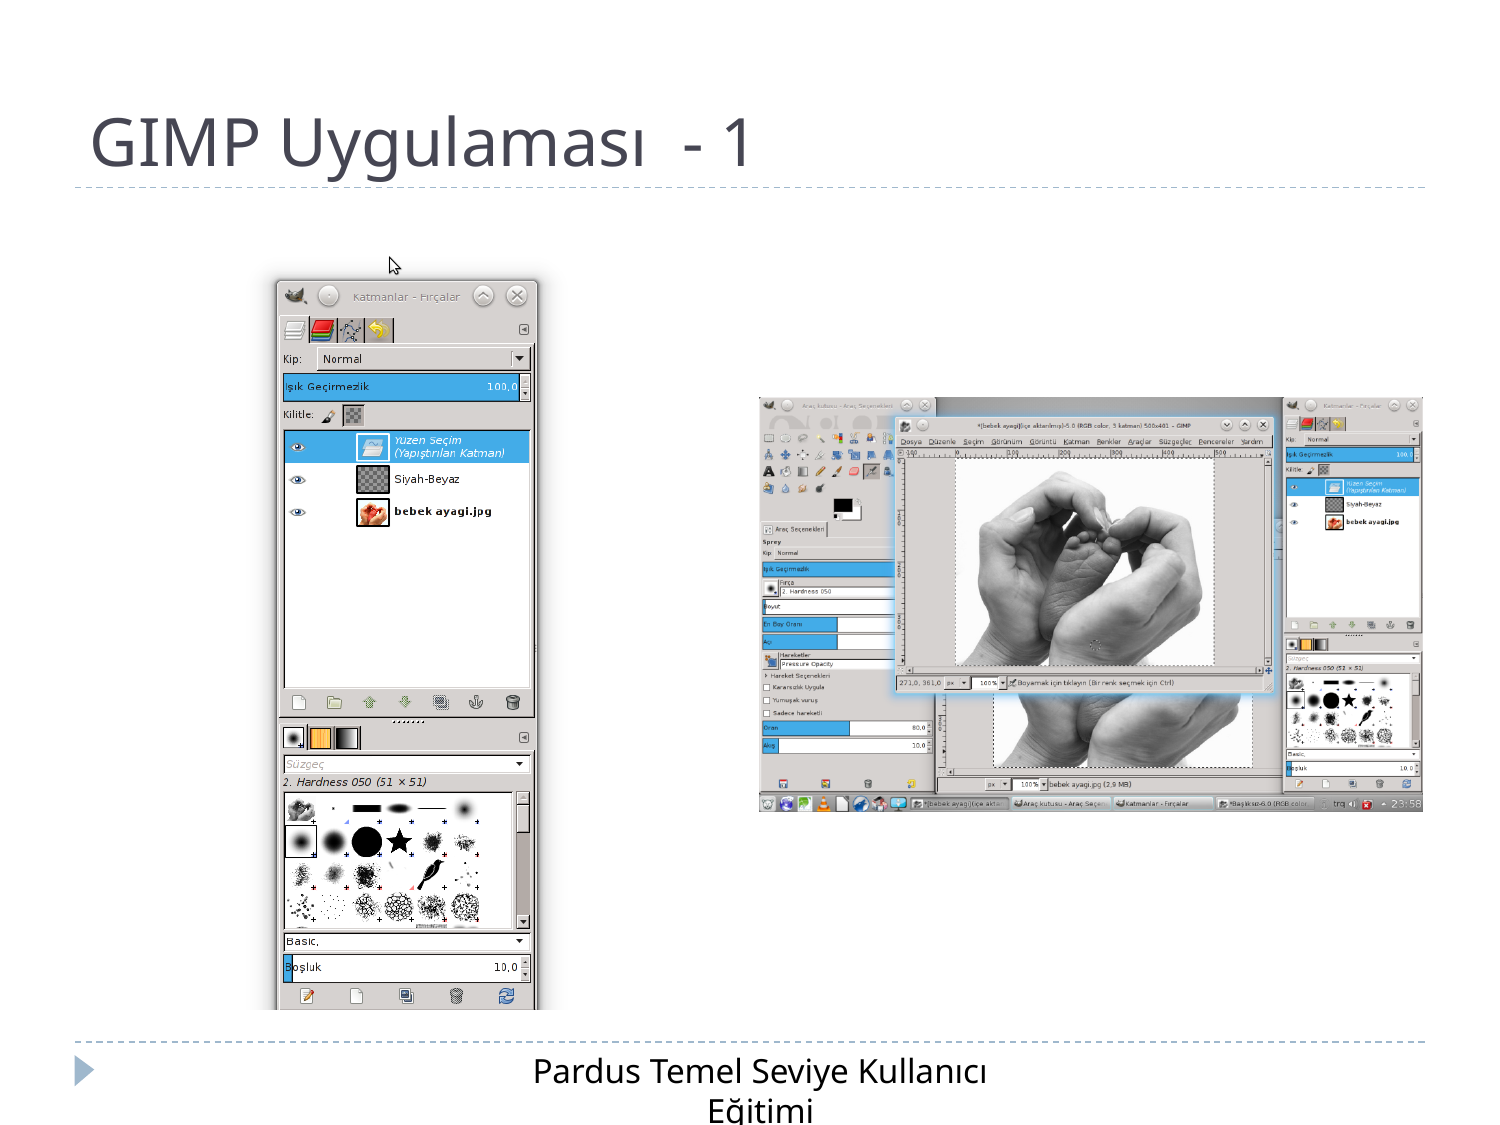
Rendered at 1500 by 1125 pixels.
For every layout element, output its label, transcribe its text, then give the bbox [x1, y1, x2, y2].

title GIMP Uygulaması - 1 [75, 37, 1425, 188]
picture [238, 199, 575, 1010]
picture [759, 397, 1423, 812]
